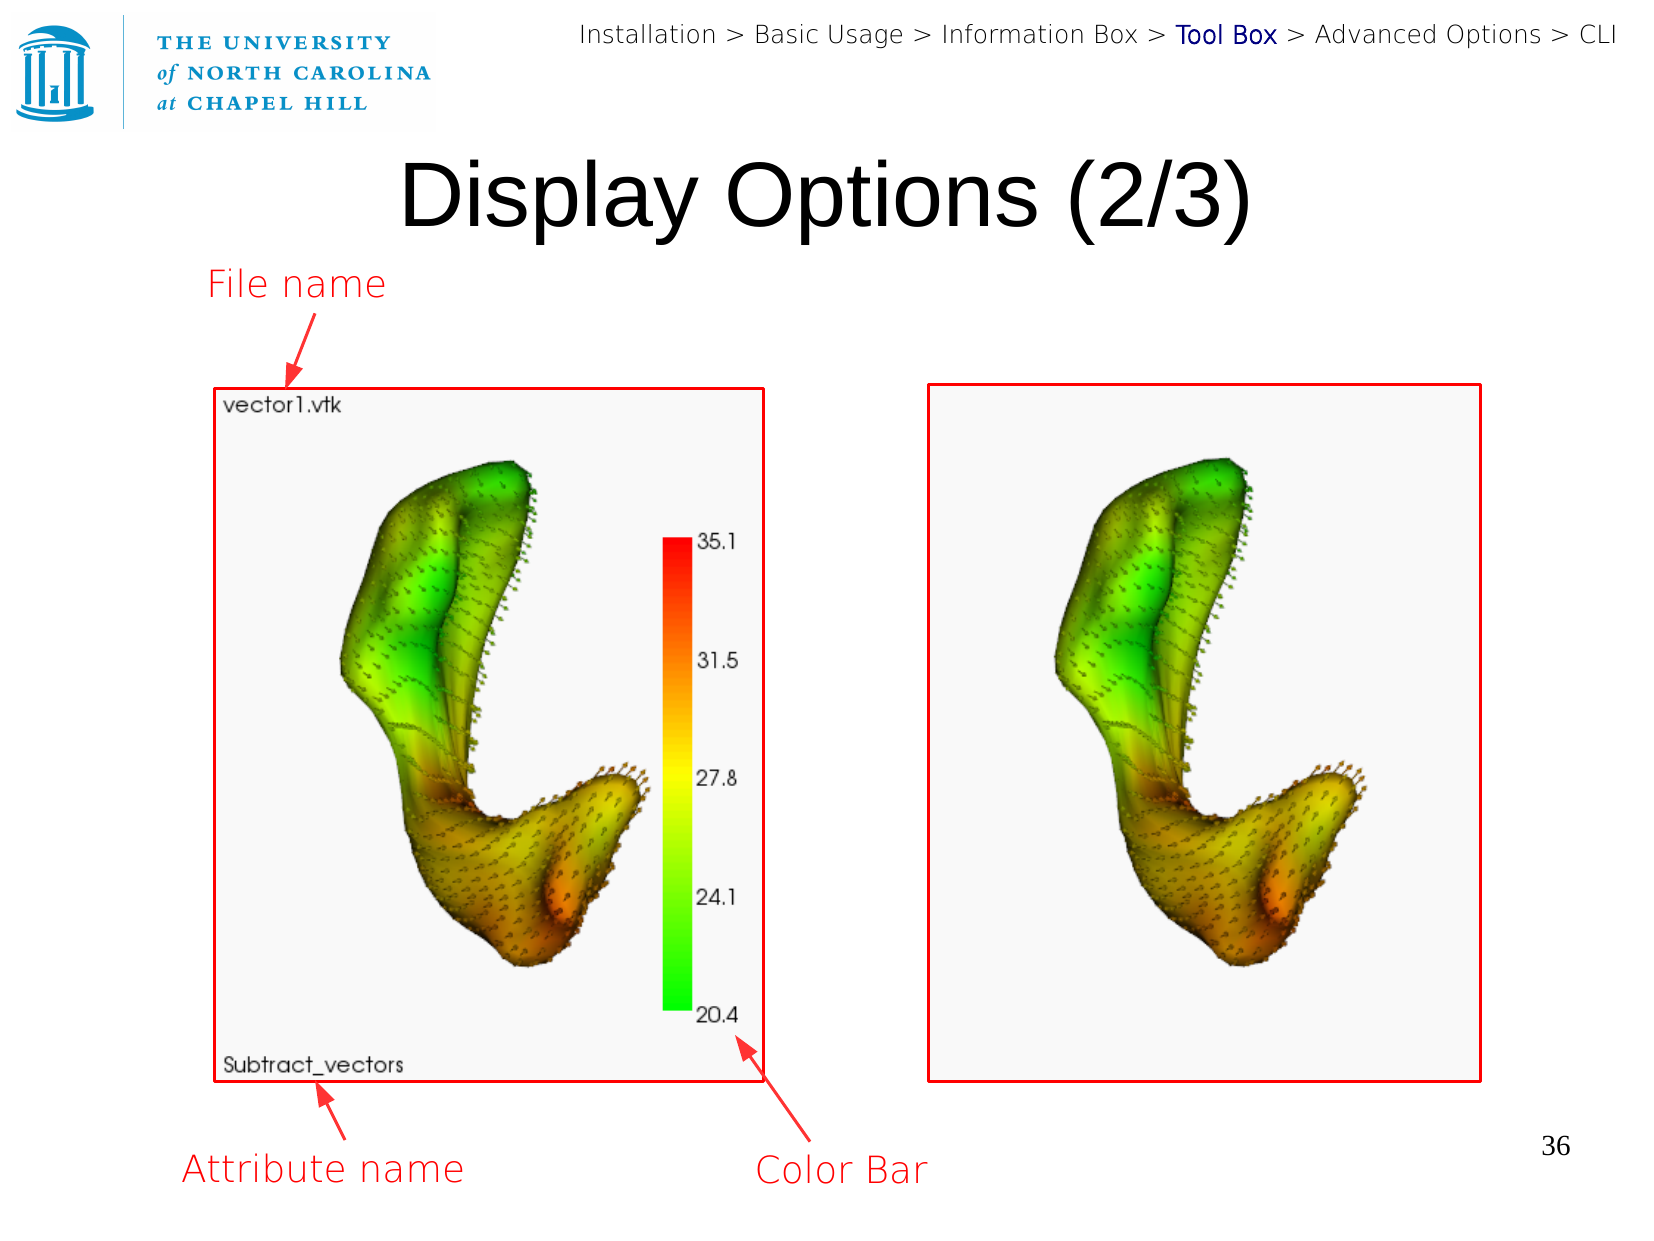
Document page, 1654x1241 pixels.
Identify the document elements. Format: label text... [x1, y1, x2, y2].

text_box File name [191, 255, 406, 314]
title Display Options (2/3) [82, 90, 1571, 298]
text_box Attribute name [166, 1140, 481, 1199]
picture [930, 386, 1480, 1081]
picture [11, 12, 436, 132]
picture [216, 390, 763, 1081]
text_box Color Bar [739, 1141, 943, 1201]
text_box Installation > Basic Usage > Information Box > Tool Box > Advanced Options > CLI [564, 12, 1654, 58]
